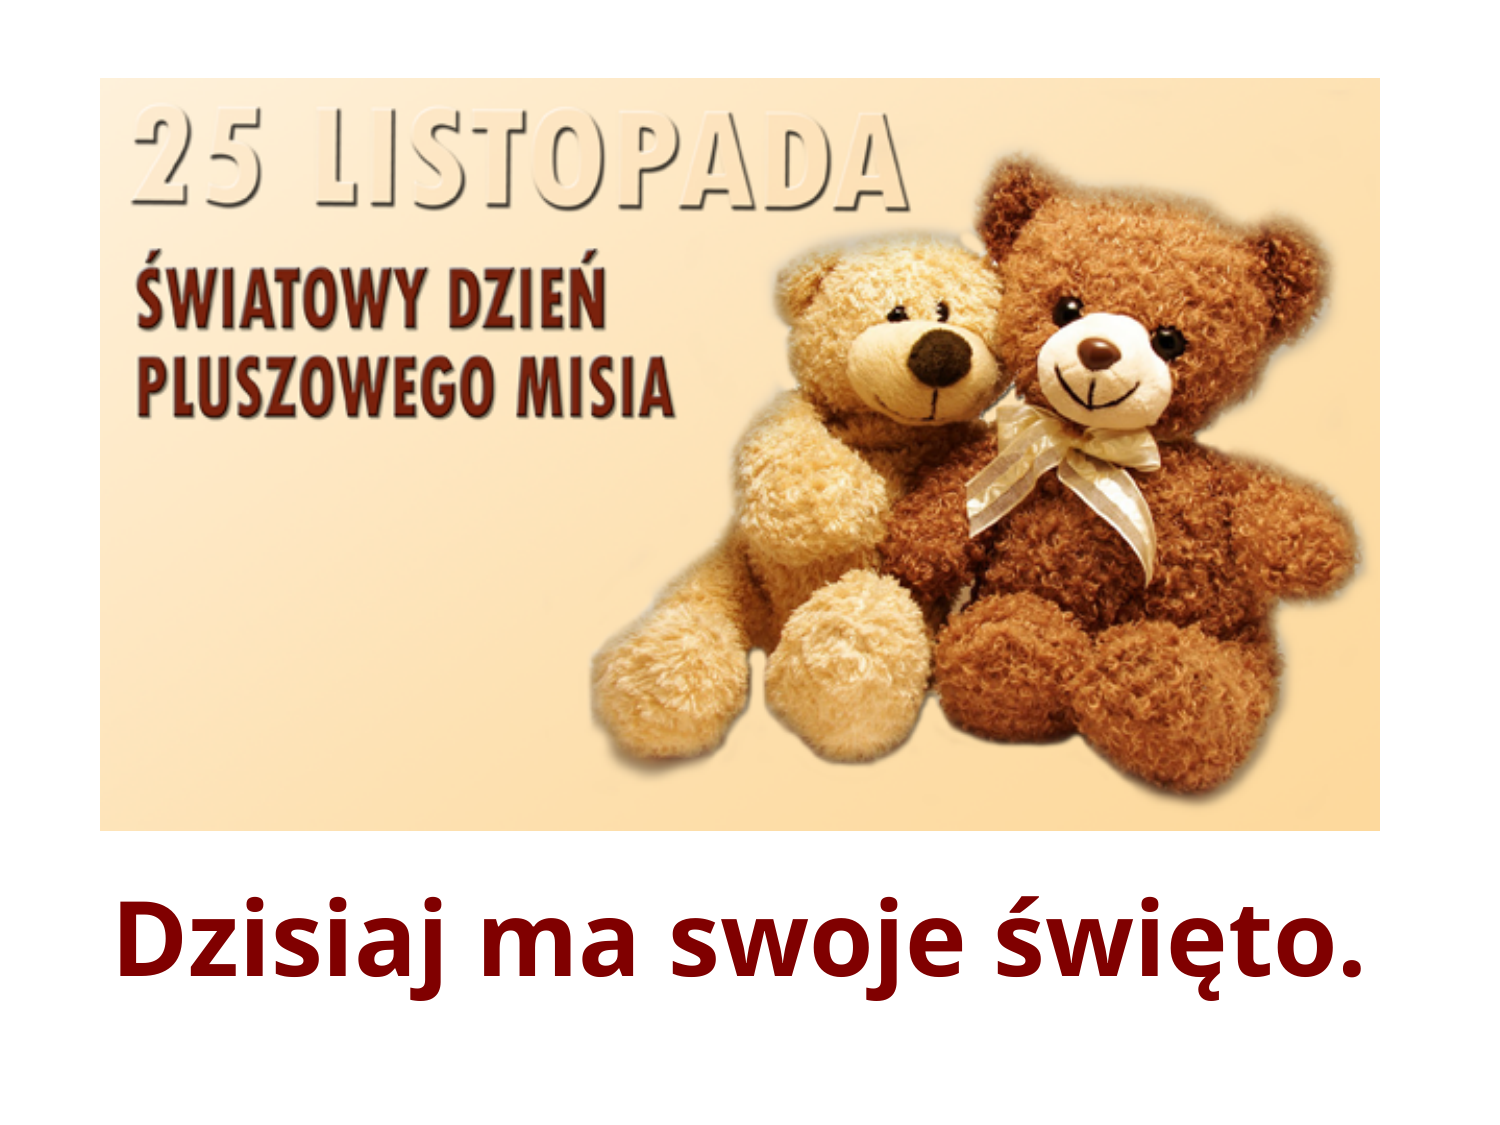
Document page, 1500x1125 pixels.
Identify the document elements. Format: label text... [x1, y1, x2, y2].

title Dzisiaj ma swoje święto. [64, 834, 1415, 1035]
picture [100, 78, 1380, 831]
